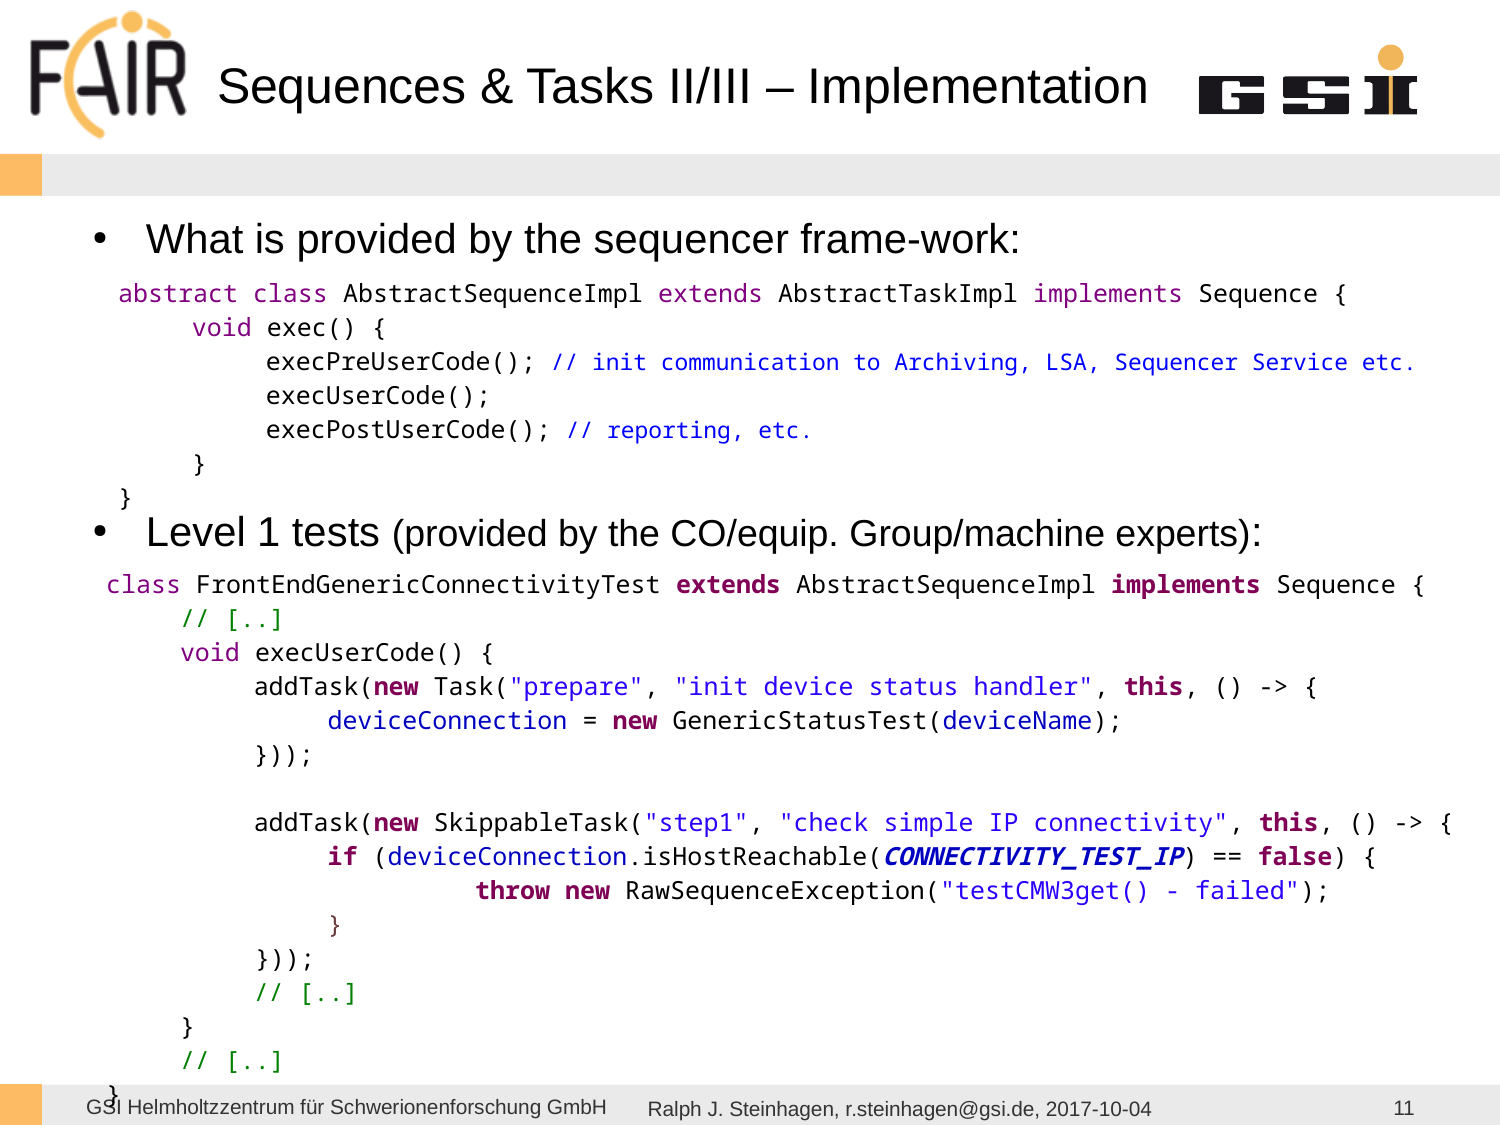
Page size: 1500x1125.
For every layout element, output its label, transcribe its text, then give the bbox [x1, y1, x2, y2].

picture [30, 9, 187, 141]
list What is provided by the sequencer frame-work: Level 1 tests (provided by the CO/equip. Group/machine experts): [75, 215, 1425, 1055]
text_box abstract class AbstractSequenceImpl extends AbstractTaskImpl implements Sequence { void exec() { execPreUserCode(); // init communication to Archiving, LSA, Sequencer Service etc. execUserCode(); execPostUserCode(); // reporting, etc. } } [103, 268, 1461, 554]
picture [1197, 42, 1419, 117]
title Sequences & Tasks II/III – Implementation [217, 20, 1180, 147]
text_box class FrontEndGenericConnectivityTest extends AbstractSequenceImpl implements Sequence { // [..] void execUserCode() { addTask(new Task("prepare", "init device status handler", this, () -> { deviceConnection = new GenericStatusTest(deviceName); })); addTask(new SkippableTask("step1", "check simple IP connectivity", this, () -> { if (deviceConnection.isHostReachable(CONNECTIVITY_TEST_IP) == false) { throw new RawSequenceException("testCMW3get() - failed"); } })); // [..] } // [..] } [91, 559, 1478, 1083]
